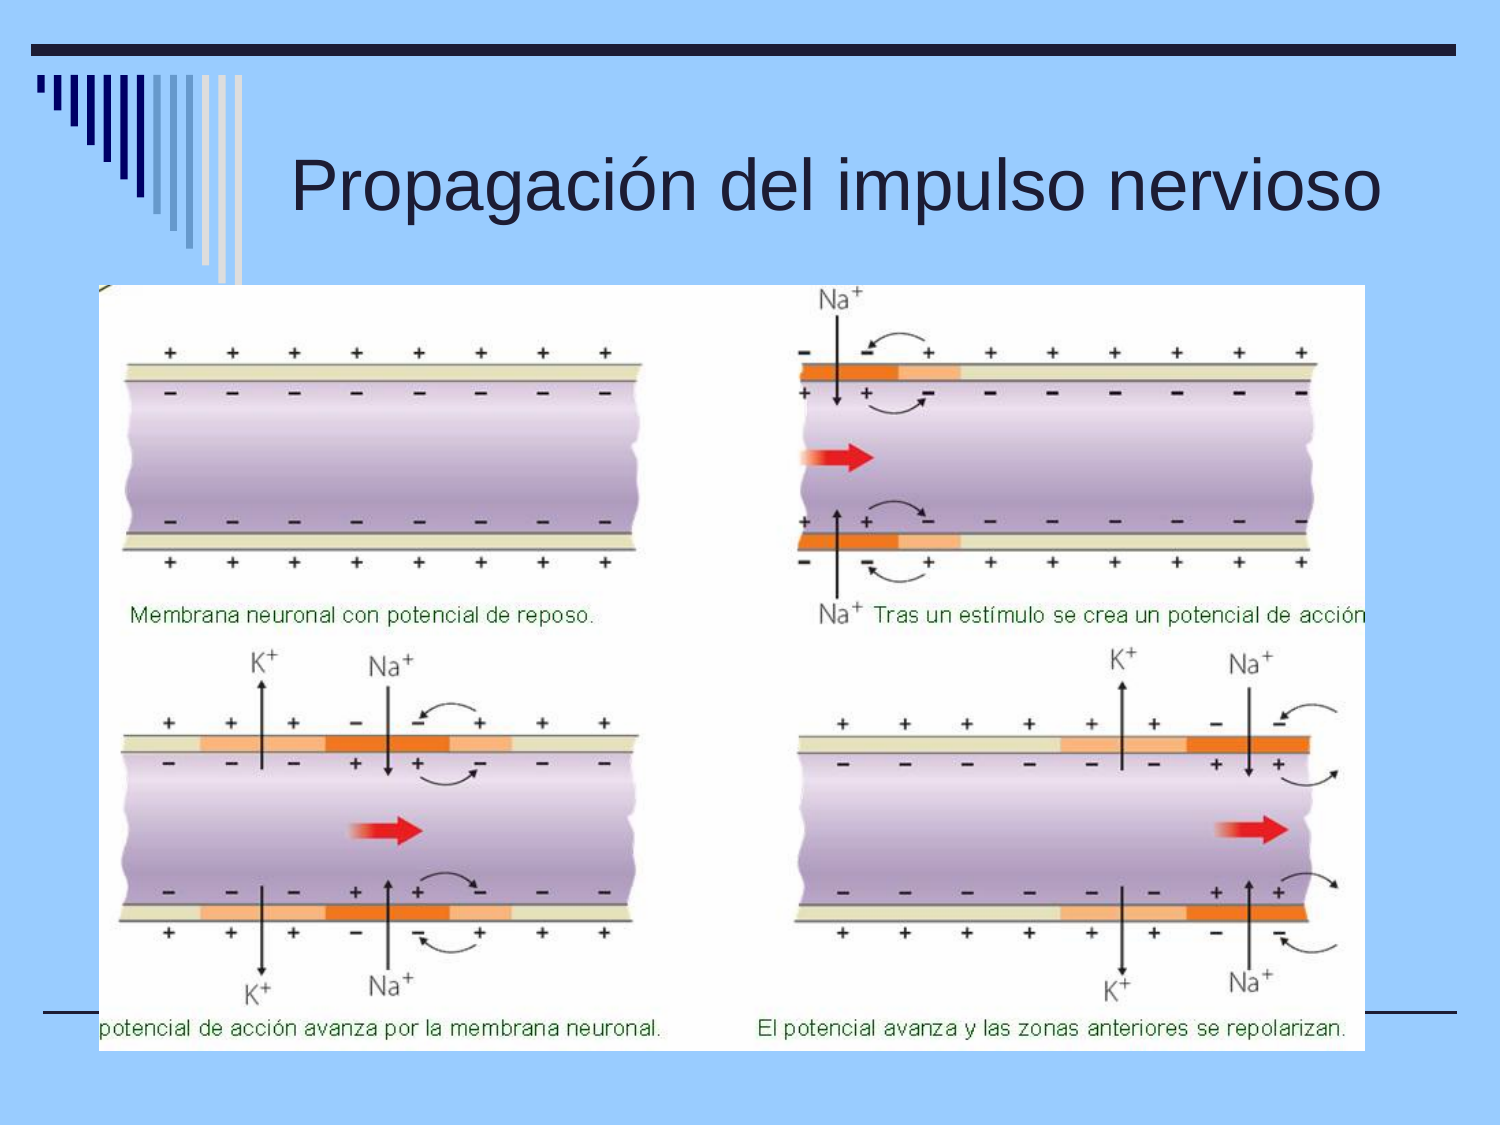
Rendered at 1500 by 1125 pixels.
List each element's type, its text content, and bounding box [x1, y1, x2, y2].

text_box [99, 285, 1365, 1051]
title Propagación del impulso nervioso [274, 75, 1425, 288]
